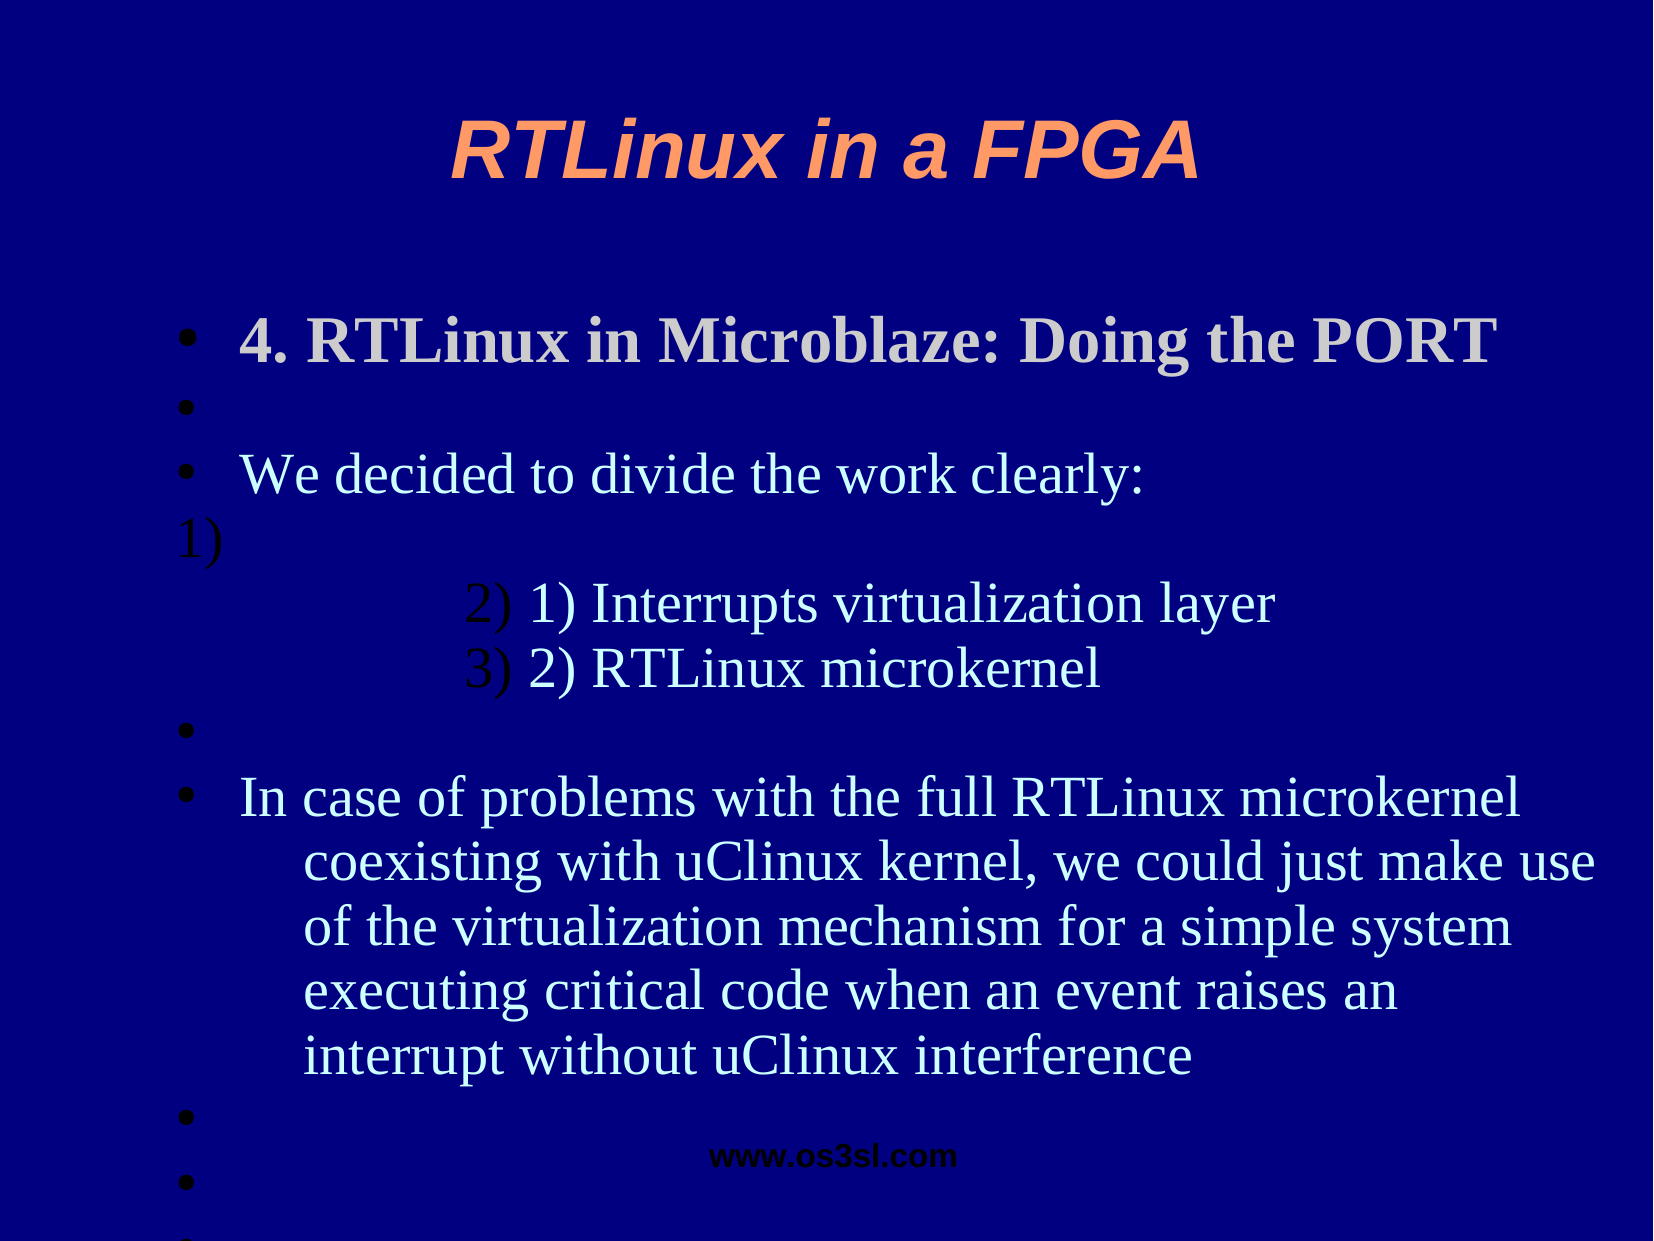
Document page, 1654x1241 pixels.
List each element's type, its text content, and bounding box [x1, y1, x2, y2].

text_box www.os3sl.com [709, 1137, 959, 1199]
title RTLinux in a FPGA [121, 46, 1534, 254]
subtitle 4. RTLinux in Microblaze: Doing the PORT We decided to divide the work clearly: 1) Interrupts virtualization layer 2) RTLinux microkernel In case of problems with the full RTLinux microkernel coexisting with uClinux kernel, we could just make use of the virtualization mechanism for a simple system executing critical code when an event raises an interrupt without uClinux interference [161, 244, 1601, 1241]
